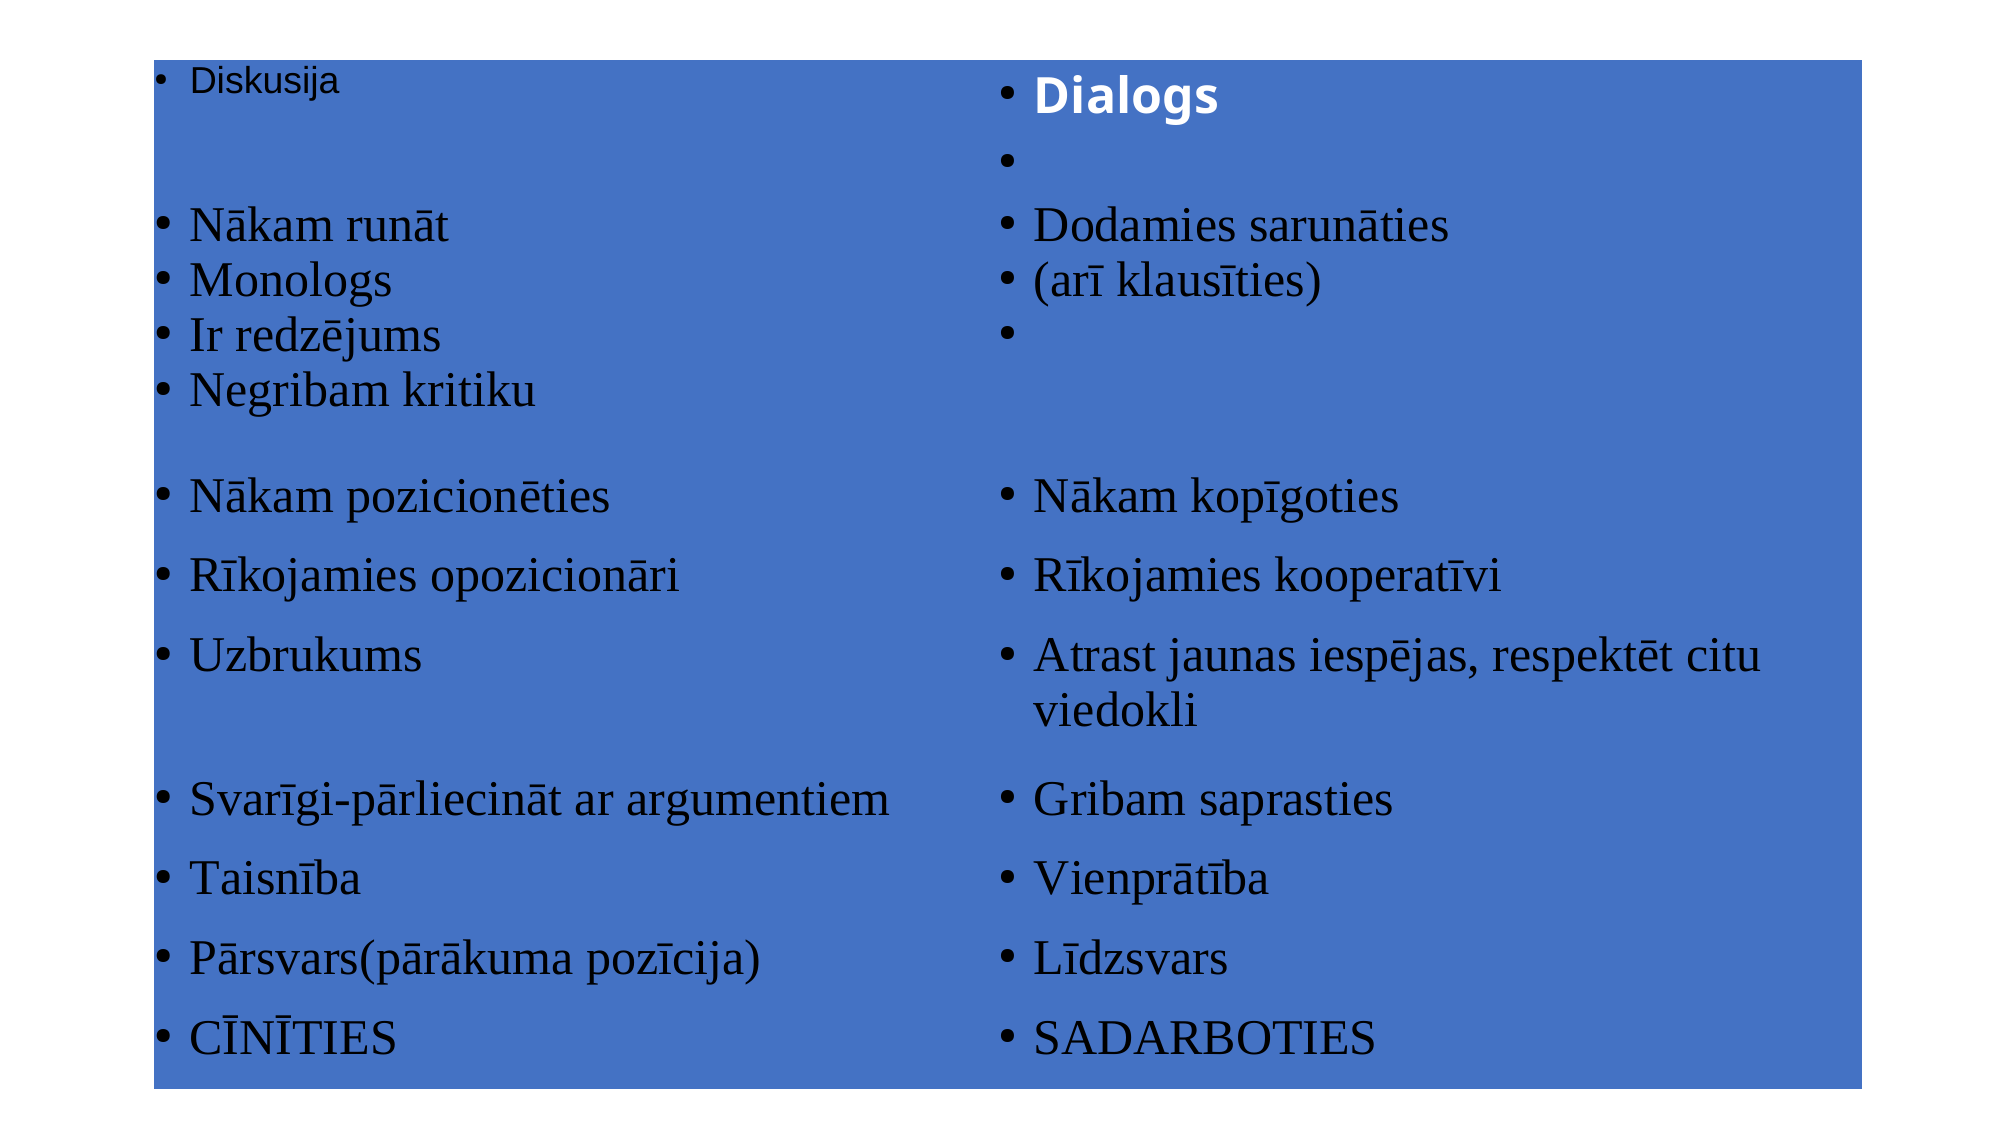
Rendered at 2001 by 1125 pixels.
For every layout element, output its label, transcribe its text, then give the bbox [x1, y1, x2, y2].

table_cell Svarīgi-pārliecināt ar argumentiem [154, 771, 999, 850]
table_cell Rīkojamies kooperatīvi [999, 547, 1862, 627]
table_cell Nākam pozicionēties [154, 468, 999, 547]
table_cell SADARBOTIES [999, 1010, 1862, 1089]
table_cell Pārsvars(pārākuma pozīcija) [154, 930, 999, 1010]
table_header Dialogs [999, 60, 1862, 196]
table_cell Līdzsvars [999, 930, 1862, 1010]
table_cell Uzbrukums [154, 627, 999, 771]
table_cell Nākam runāt Monologs Ir redzējums Negribam kritiku [154, 196, 999, 468]
table_header Diskusija [154, 60, 999, 196]
table_cell Atrast jaunas iespējas, respektēt citu viedokli [999, 627, 1862, 771]
table_cell Taisnība [154, 850, 999, 930]
table_cell Rīkojamies opozicionāri [154, 547, 999, 627]
table_cell Vienprātība [999, 850, 1862, 930]
table_cell Dodamies sarunāties (arī klausīties) [999, 196, 1862, 468]
table_cell Gribam saprasties [999, 771, 1862, 850]
table_cell Nākam kopīgoties [999, 468, 1862, 547]
table_cell CĪNĪTIES [154, 1010, 999, 1089]
